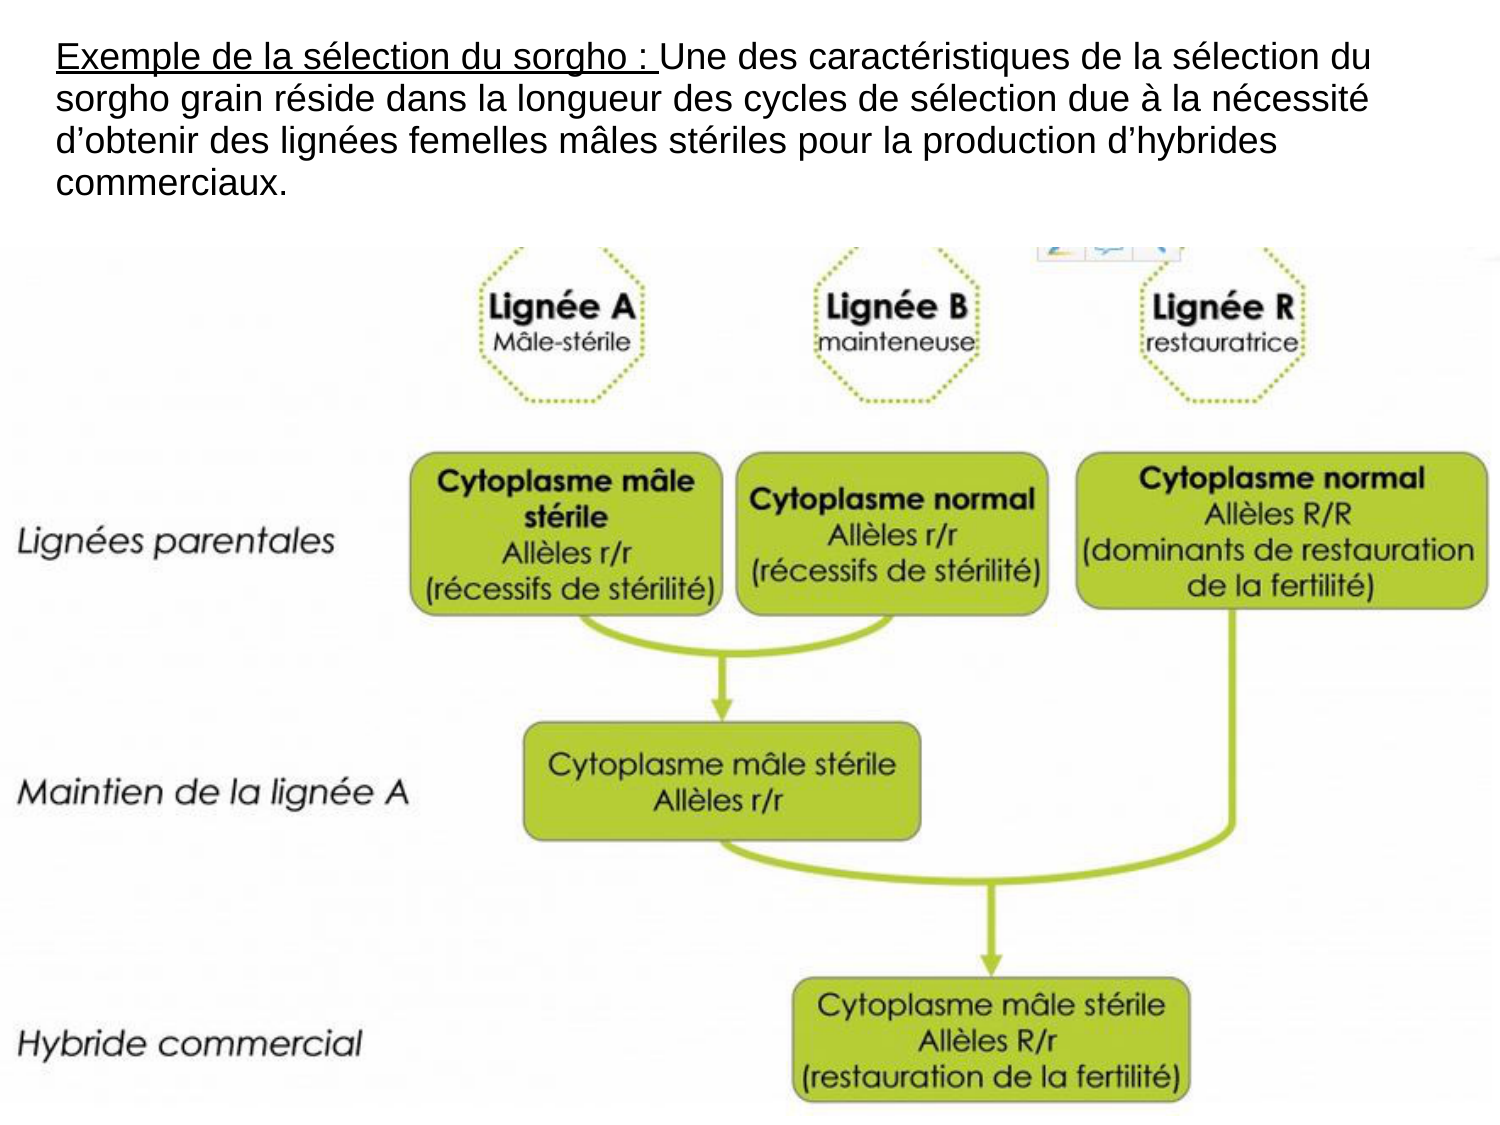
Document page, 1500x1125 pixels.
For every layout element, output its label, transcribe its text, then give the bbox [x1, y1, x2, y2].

picture [0, 247, 1500, 1116]
list Exemple de la sélection du sorgho : Une des caractéristiques de la sélection du sorgho grain réside dans la longueur des cycles de sélection due à la nécessité d’obtenir des lignées femelles mâles stériles pour la production d’hybrides commerciaux. [55, 35, 1406, 247]
